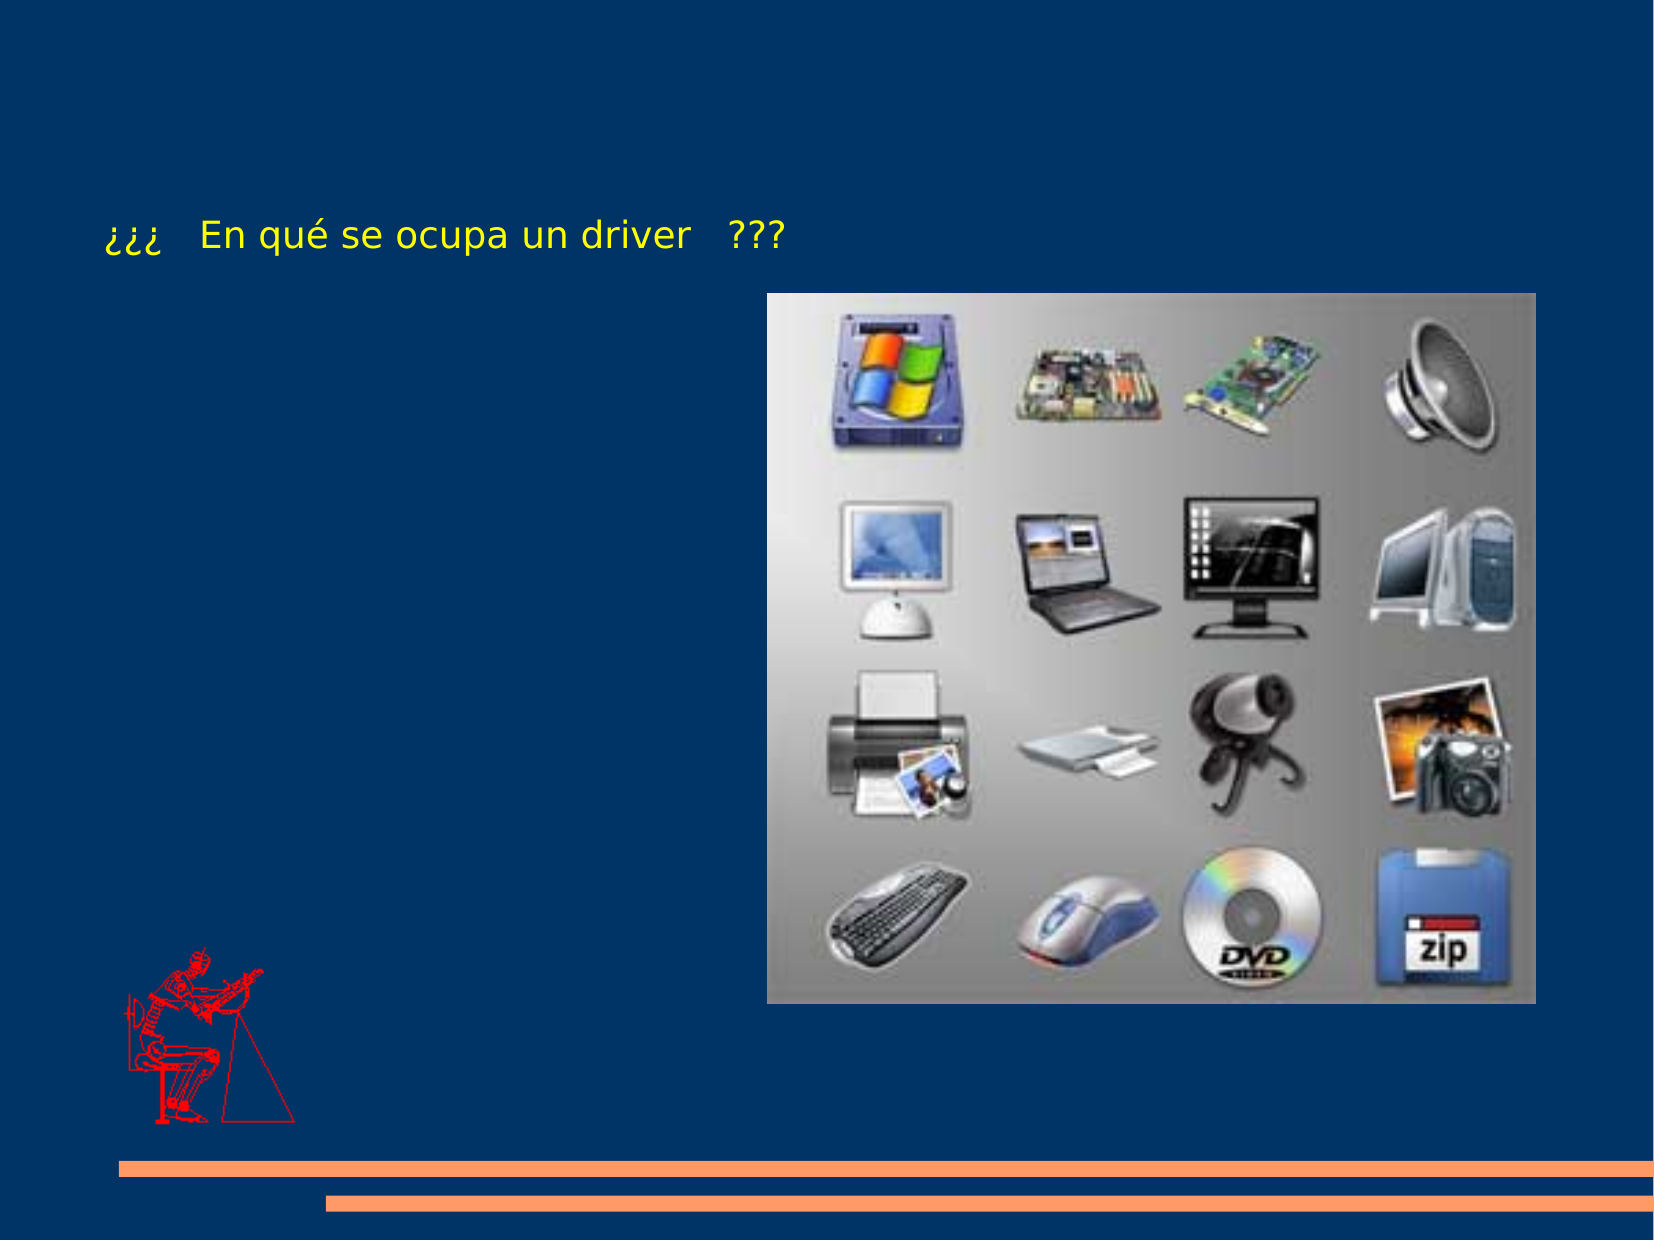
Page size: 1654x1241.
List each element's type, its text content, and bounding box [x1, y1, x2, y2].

text_box ¿¿¿ En qué se ocupa un driver ??? [88, 206, 803, 266]
picture [767, 293, 1536, 1004]
picture [118, 944, 305, 1137]
